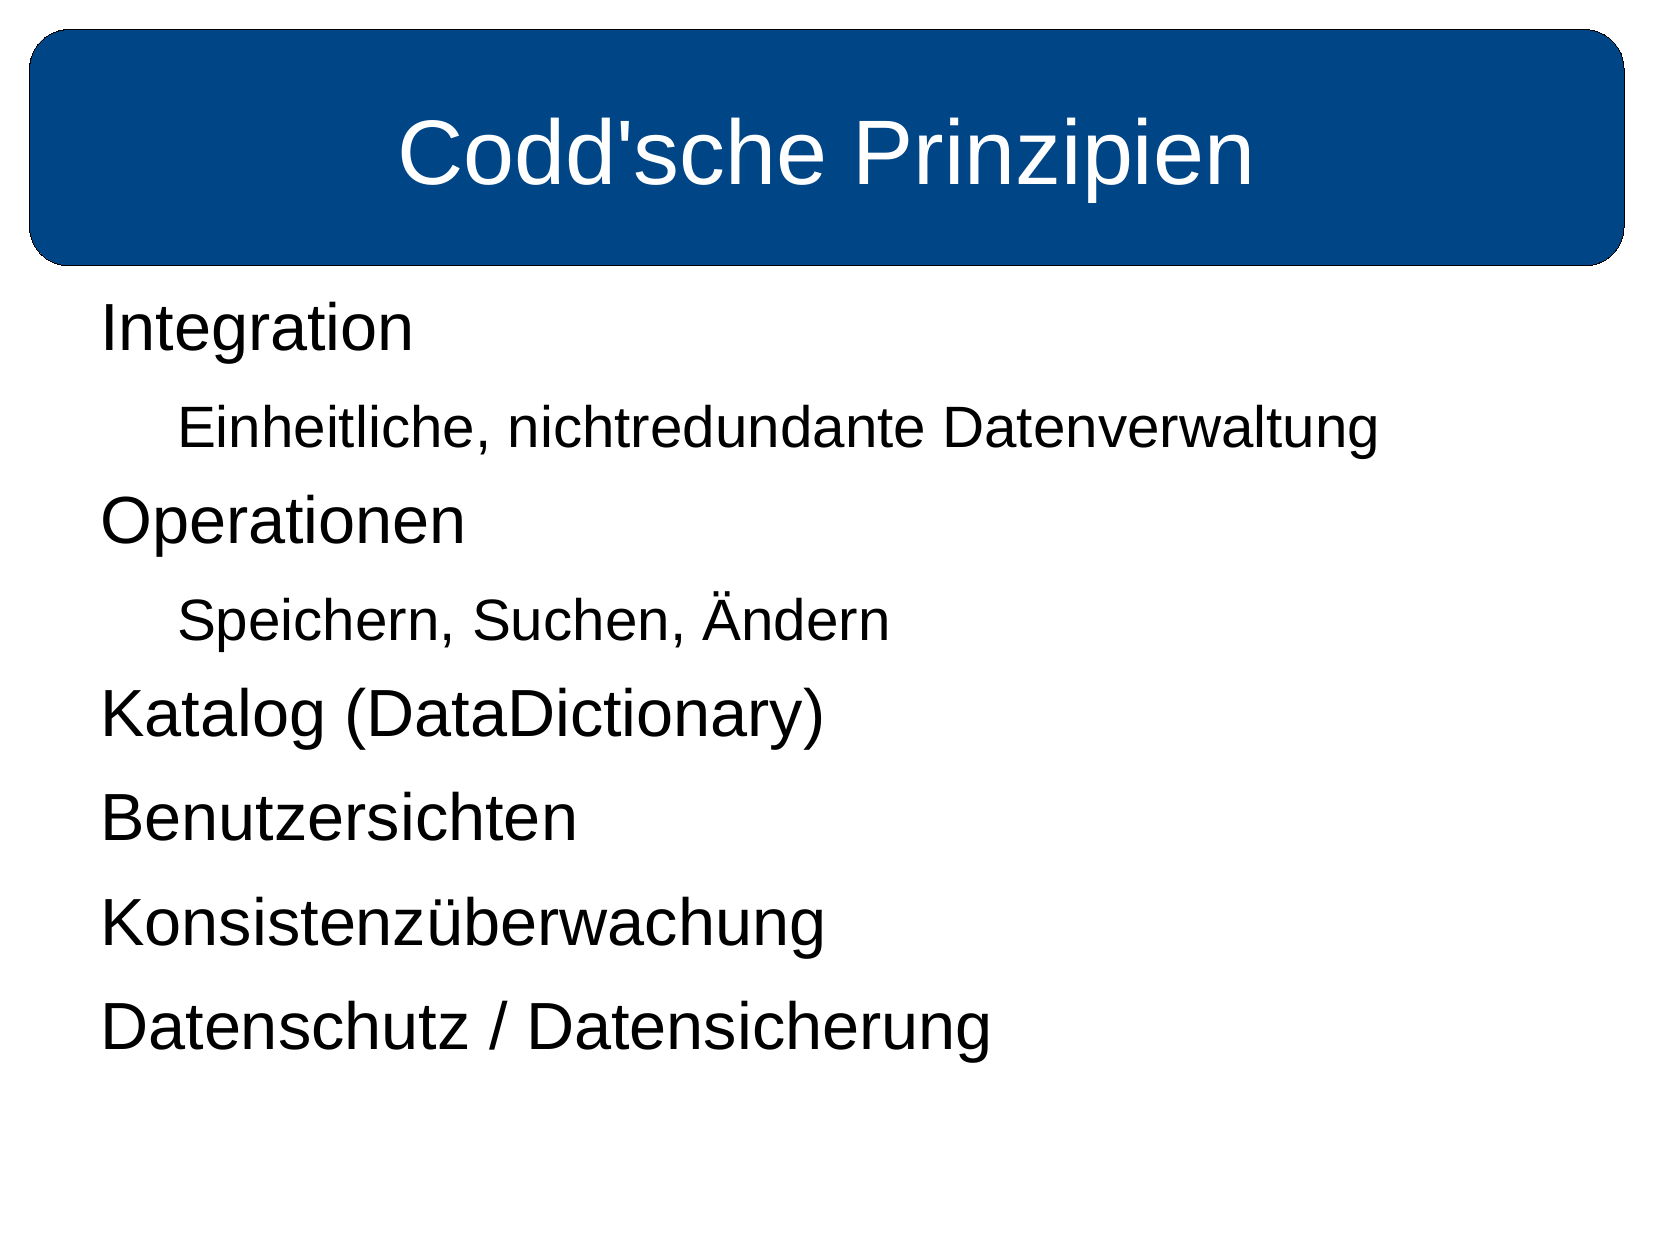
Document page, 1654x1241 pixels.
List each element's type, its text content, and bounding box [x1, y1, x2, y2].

list Integration Einheitliche, nichtredundante Datenverwaltung Operationen Speichern, Suchen, Ändern Katalog (DataDictionary) Benutzersichten Konsistenzüberwachung Datenschutz / Datensicherung [82, 290, 1571, 1109]
title Codd'sche Prinzipien [82, 49, 1571, 257]
